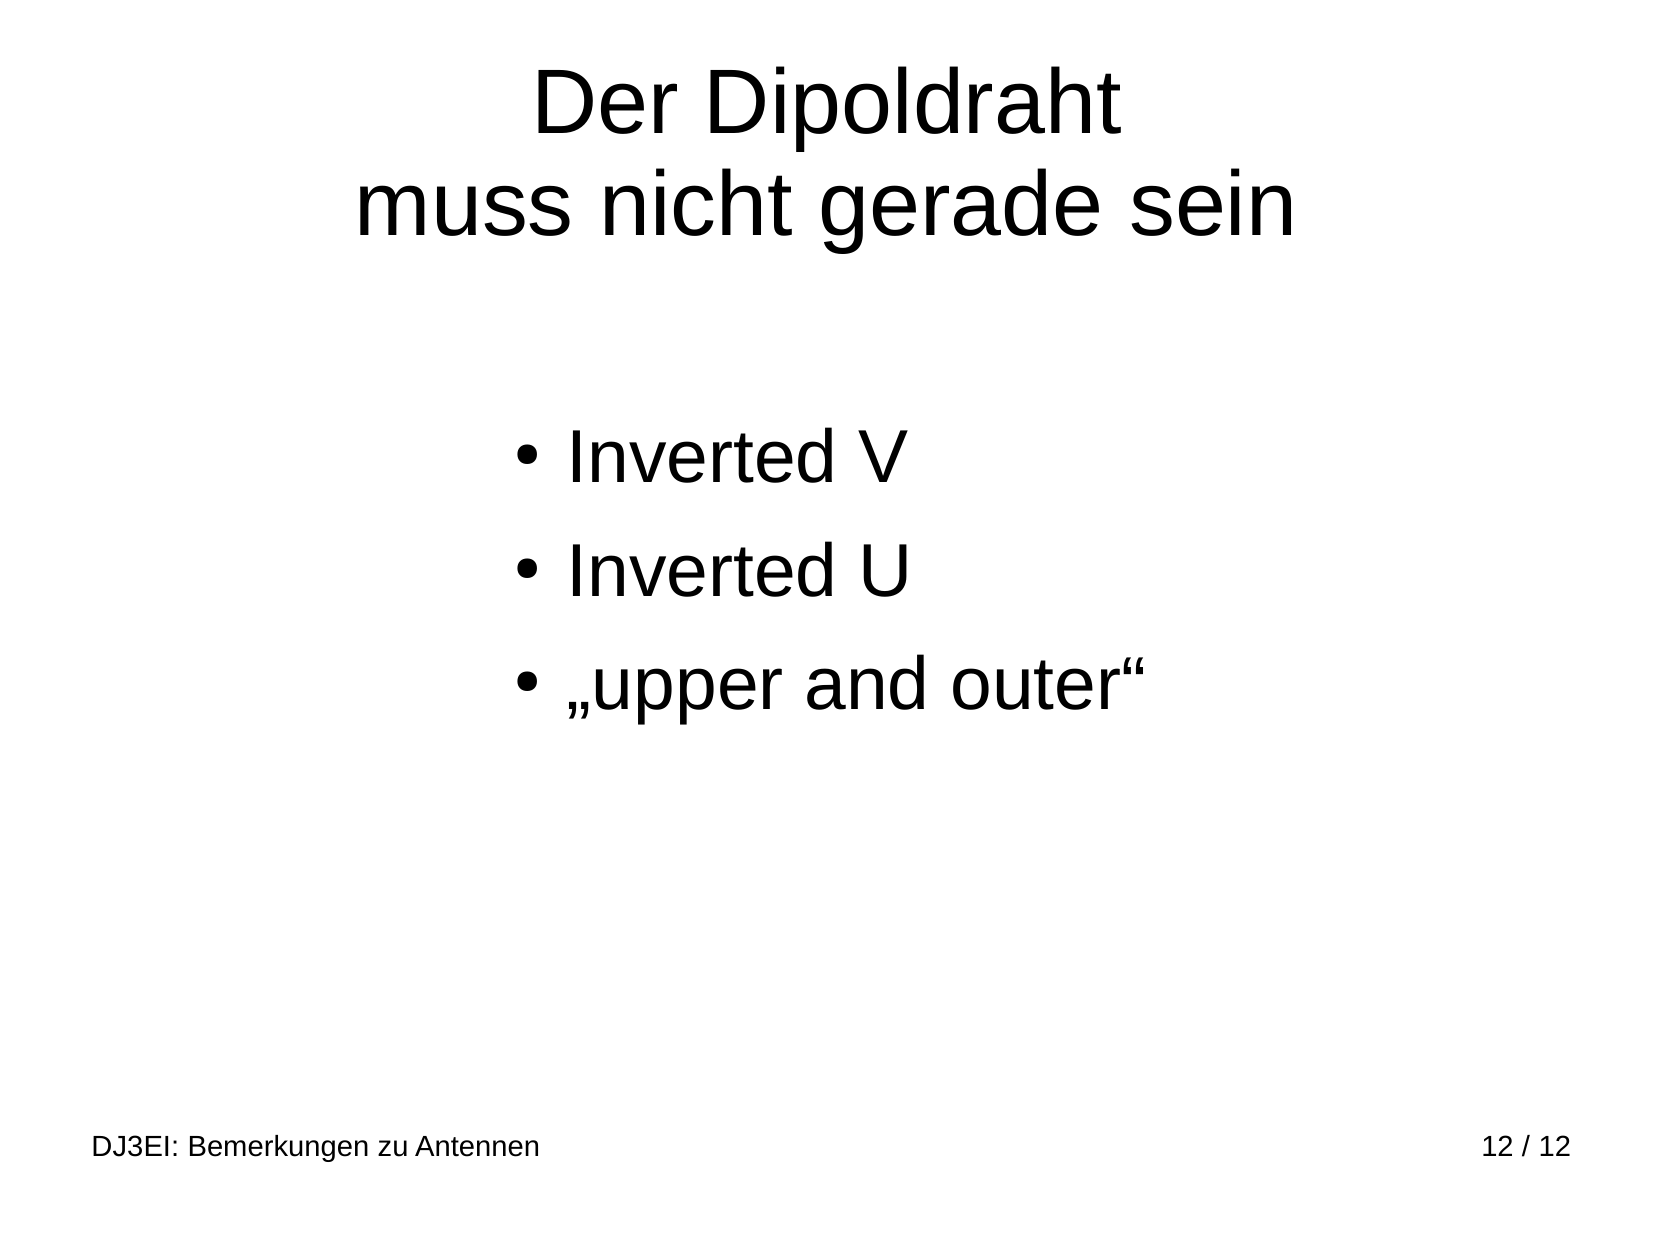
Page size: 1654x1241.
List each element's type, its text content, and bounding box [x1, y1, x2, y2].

title Der Dipoldraht muss nicht gerade sein [82, 49, 1571, 257]
list Inverted V Inverted U „upper and outer“ [496, 414, 1241, 768]
